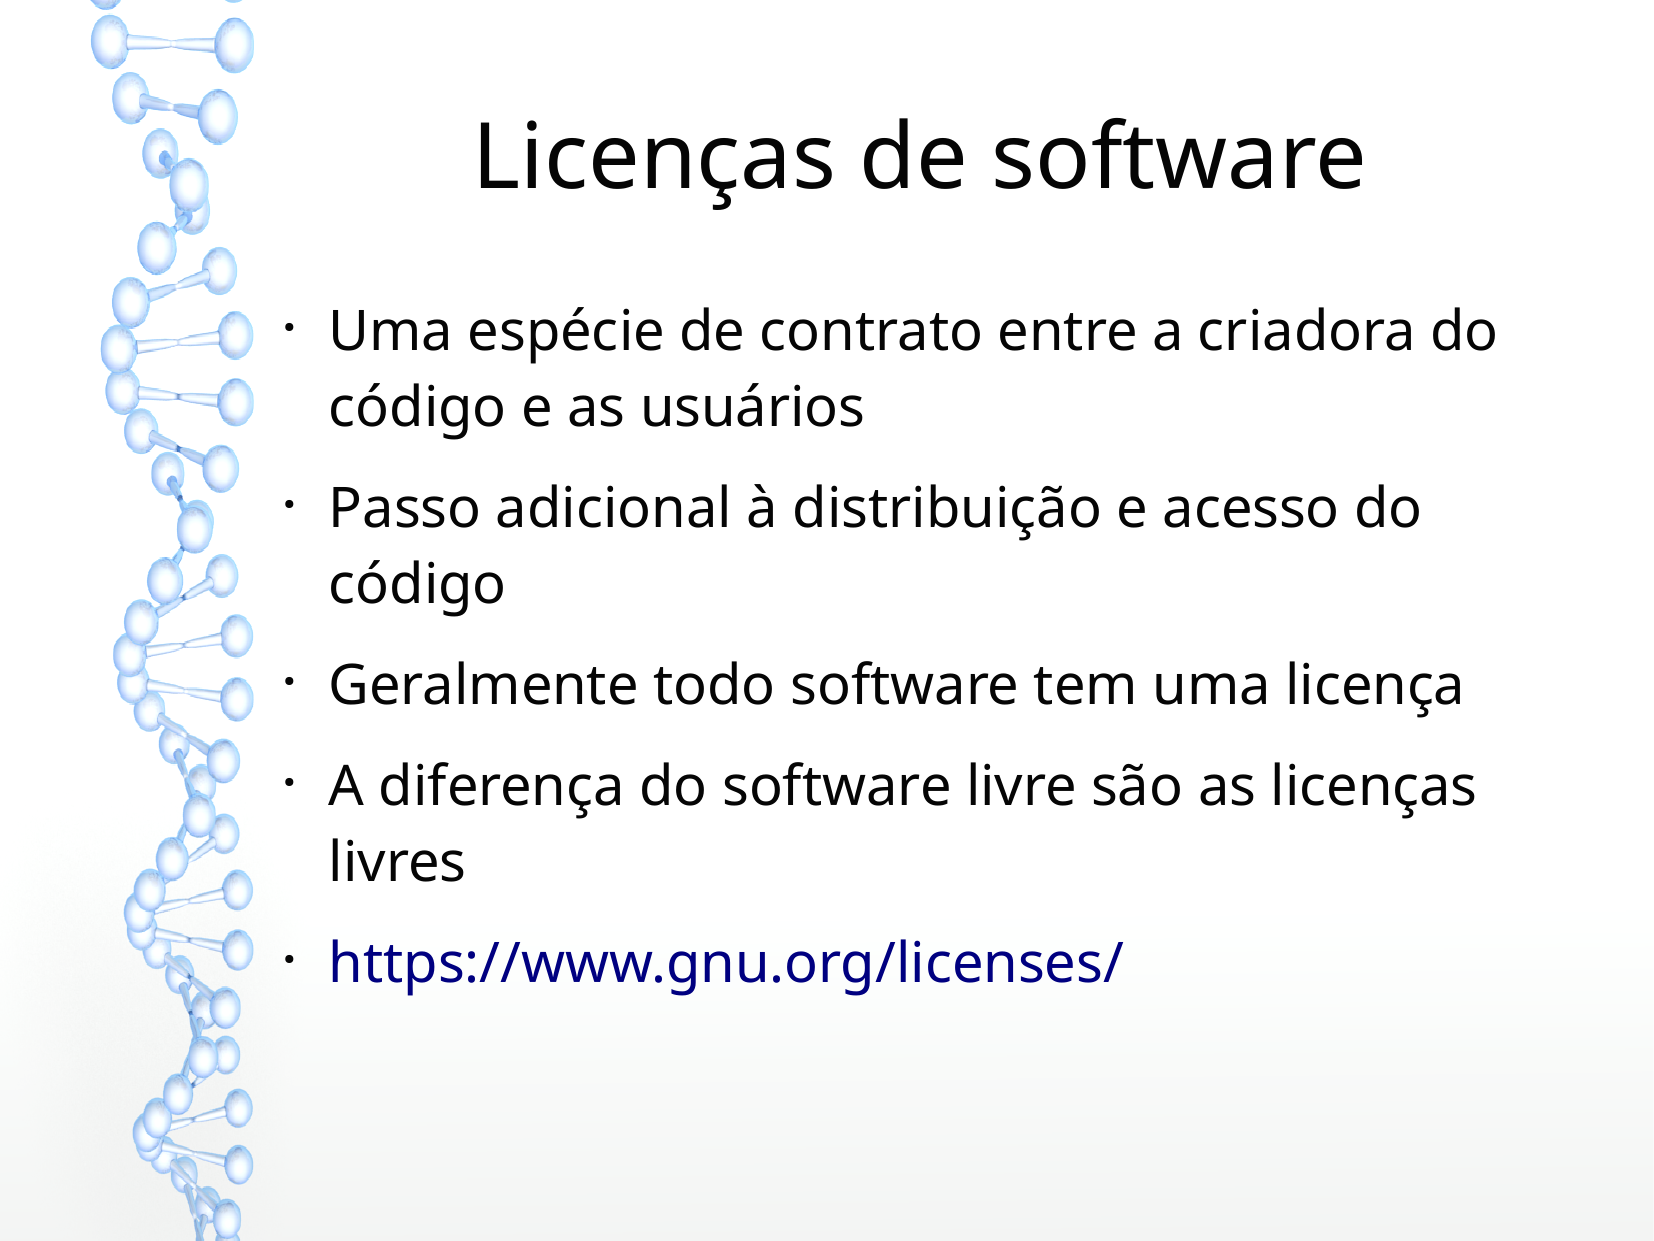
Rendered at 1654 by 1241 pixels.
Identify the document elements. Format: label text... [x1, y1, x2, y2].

picture [0, 0, 1654, 1241]
list Uma espécie de contrato entre a criadora do código e as usuários Passo adicional à distribuição e acesso do código Geralmente todo software tem uma licença A diferença do software livre são as licenças livres https://www.gnu.org/licenses/ [269, 290, 1538, 1010]
title Licenças de software [269, 49, 1571, 257]
